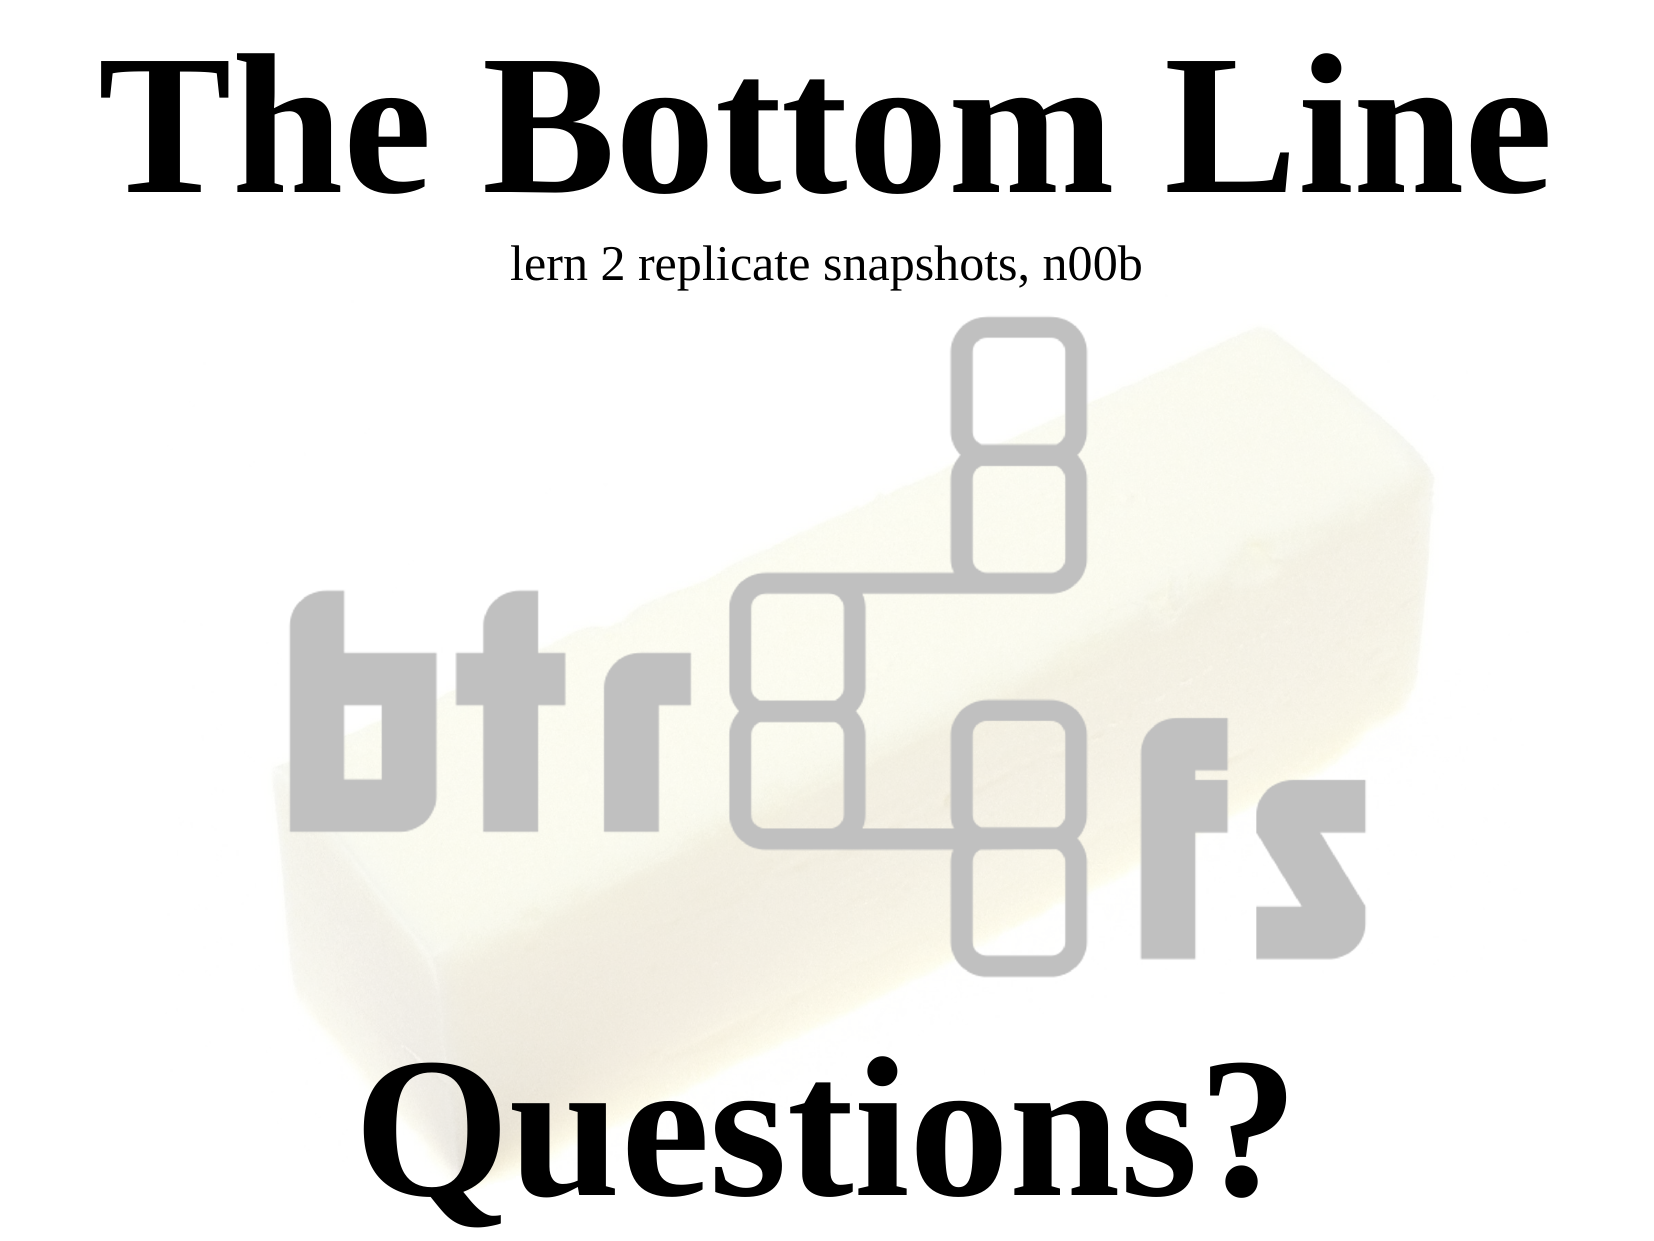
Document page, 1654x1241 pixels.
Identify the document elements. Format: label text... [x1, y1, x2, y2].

title The Bottom Line lern 2 replicate snapshots, n00b [0, 14, 1654, 292]
title Questions? [0, 1017, 1654, 1240]
picture [164, 292, 1531, 1017]
